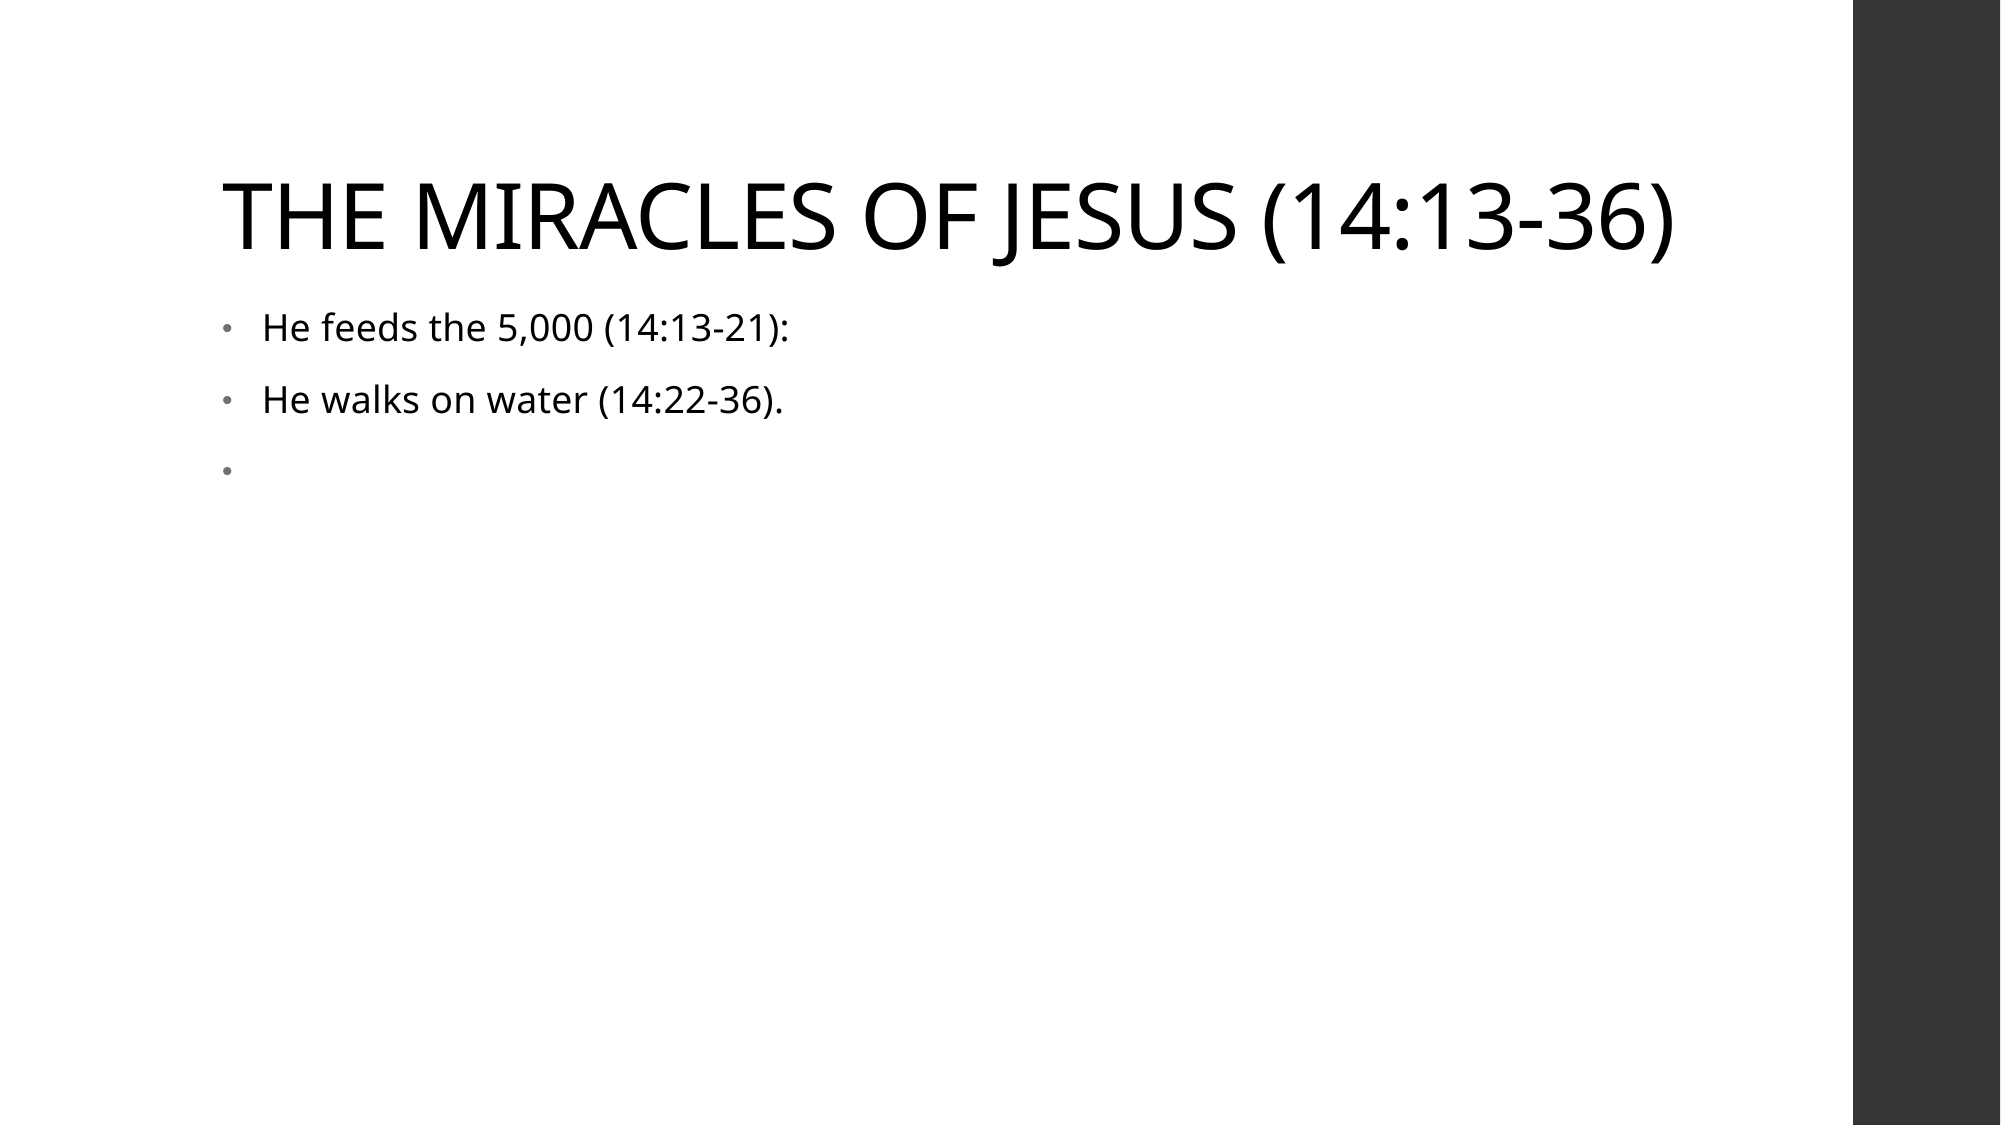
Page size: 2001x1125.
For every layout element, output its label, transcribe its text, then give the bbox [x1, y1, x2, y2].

list He feeds the 5,000 (14:13-21): He walks on water (14:22-36). [206, 299, 1617, 1014]
title THE MIRACLES OF JESUS (14:13-36) [206, 60, 1797, 278]
